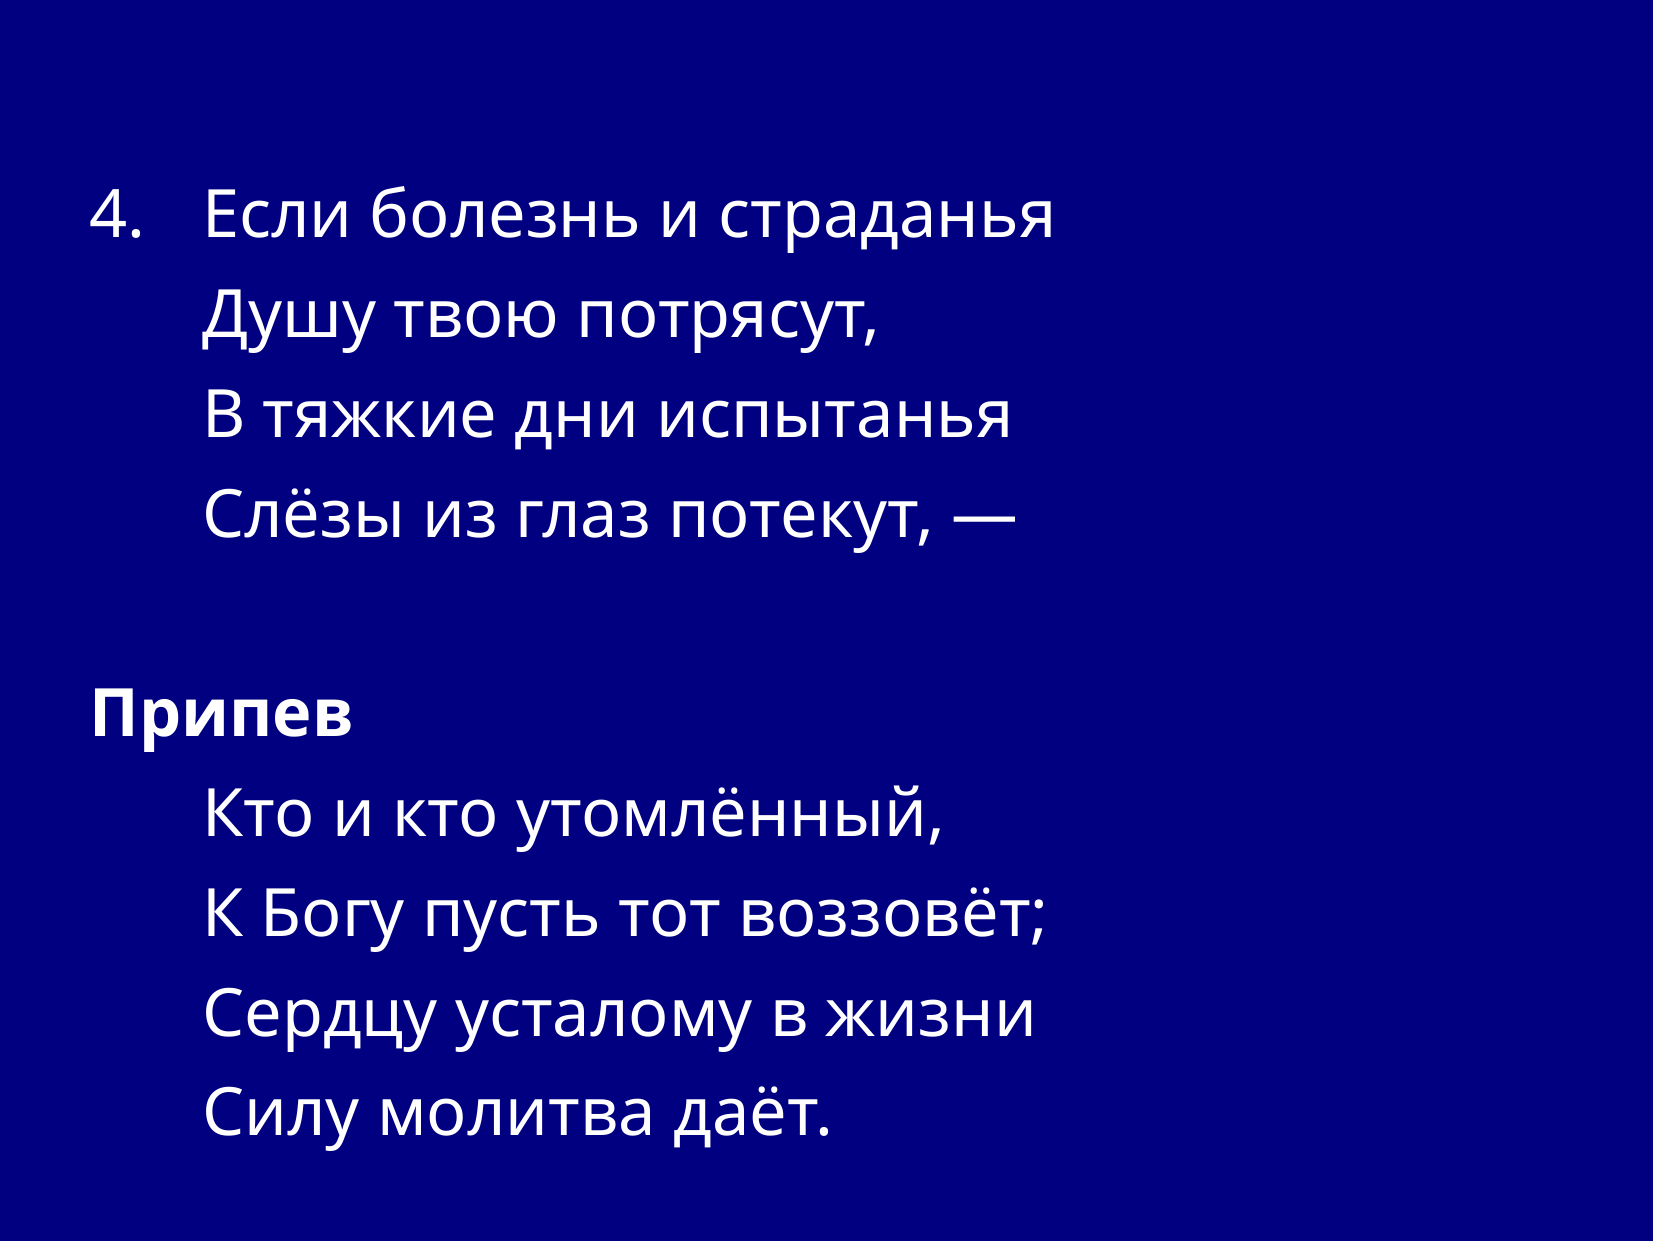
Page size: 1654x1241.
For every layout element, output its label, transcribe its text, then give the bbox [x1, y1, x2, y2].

text_box 4. Если болезнь и страданья Душу твою потрясут, В тяжкие дни испытанья Слёзы из глаз потекут, — Припев Кто и кто утомлённый, К Богу пусть тот воззовёт; Сердцу усталому в жизни Силу молитва даёт. [75, 150, 1576, 1163]
